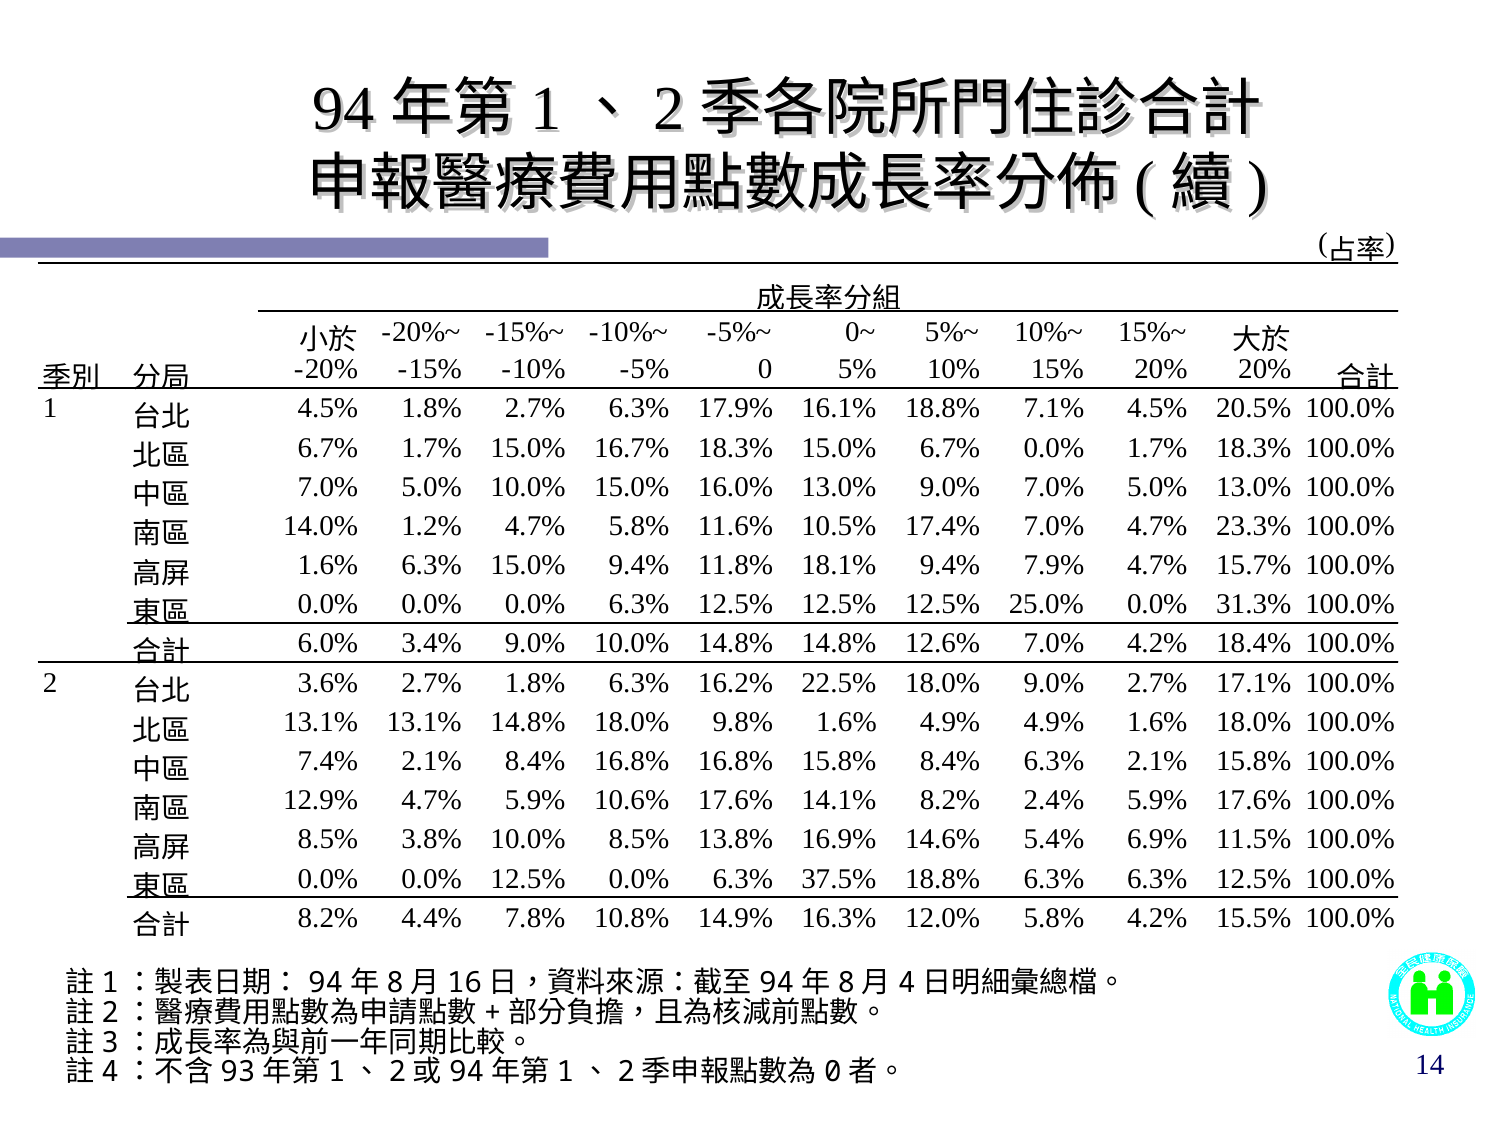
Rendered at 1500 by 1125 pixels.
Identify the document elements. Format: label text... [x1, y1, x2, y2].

title 94年第1、2季各院所門住診合計 申報醫療費用點數成長率分佈(續) [150, 37, 1426, 225]
text_box 註1：製表日期：94年8月16日，資料來源：截至94年8月4日明細彙總檔。 註2：醫療費用點數為申請點數+部分負擔，且為核減前點數。 註3：成長率為與前一年同期比較。 註4：不含93年第1、2或94年第1、2季申報點數為0者。 [50, 961, 1388, 1125]
chart [37, 212, 1401, 938]
text_box [1400, 1037, 1476, 1125]
